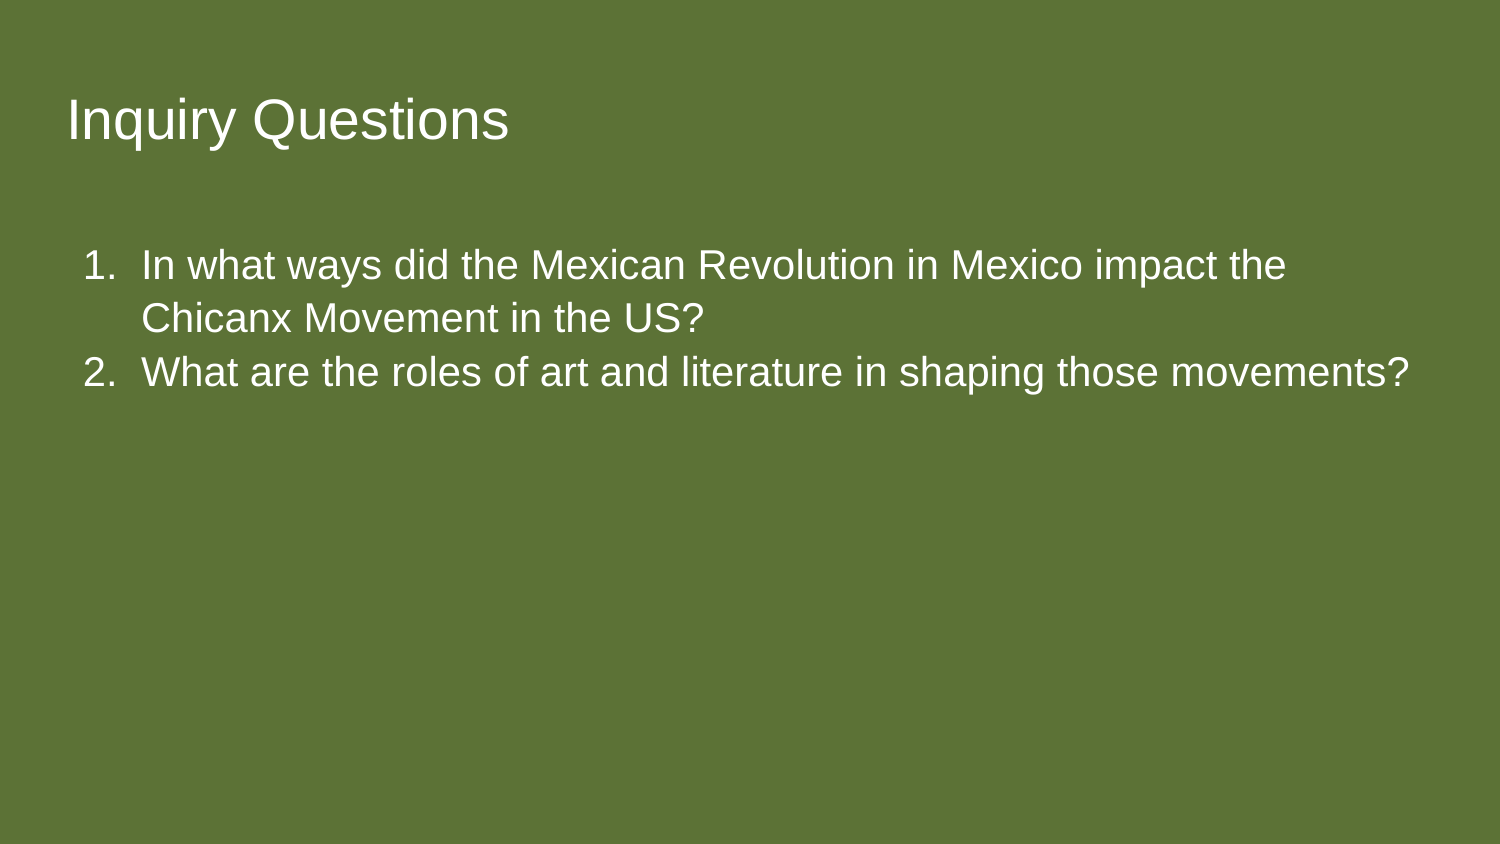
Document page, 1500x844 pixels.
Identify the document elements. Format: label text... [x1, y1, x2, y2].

list In what ways did the Mexican Revolution in Mexico impact the Chicanx Movement in the US? What are the roles of art and literature in shaping those movements? [51, 219, 1449, 476]
title Inquiry Questions [51, 72, 1449, 167]
